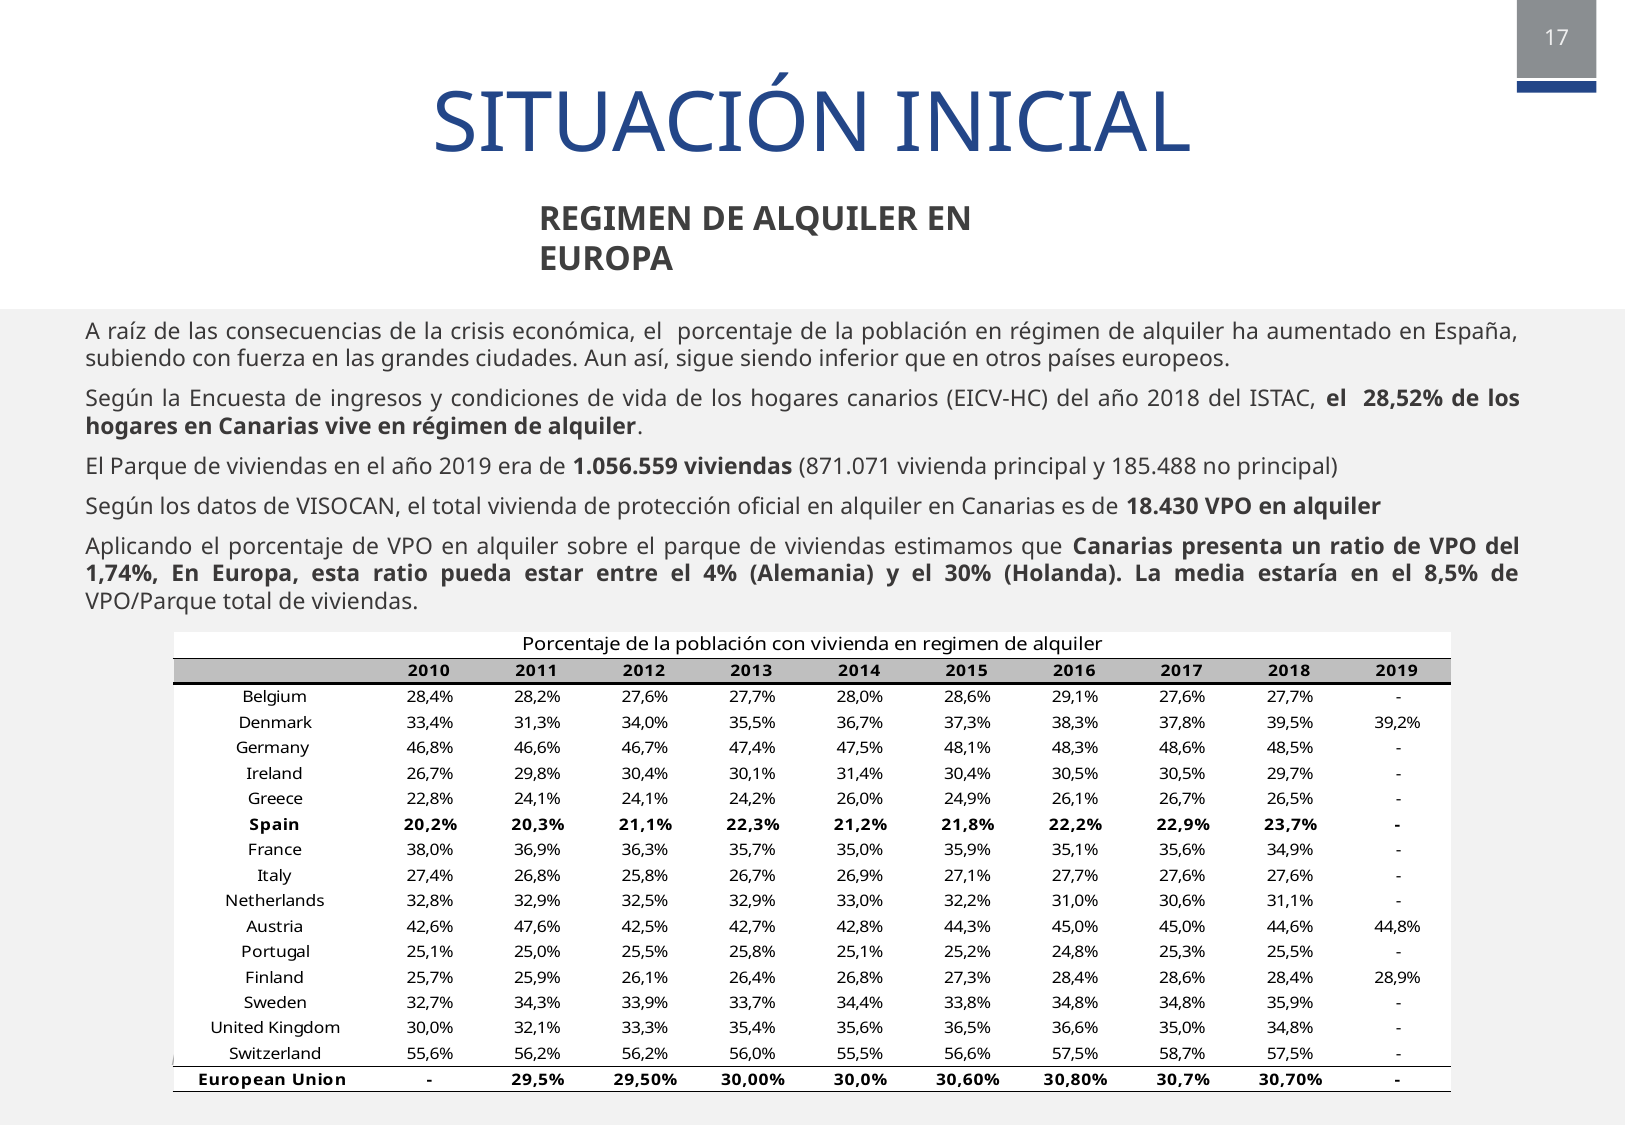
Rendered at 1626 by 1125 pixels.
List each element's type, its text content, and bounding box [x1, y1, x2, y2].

text_box [1433, 540, 1439, 551]
text_box [0, 309, 1625, 1125]
text_box [405, 540, 412, 546]
text_box [419, 540, 429, 552]
text_box [752, 543, 759, 553]
picture [172, 631, 1453, 1093]
text_box [850, 543, 857, 553]
text_box [390, 540, 398, 550]
text_box A raíz de las consecuencias de la crisis económica, el porcentaje de la población en régimen de alquiler ha aumentado en España, subiendo con fuerza en las grandes ciudades. Aun así, sigue siendo inferior que en otros países europeos. Según la Encuesta de ingresos y condiciones de vida de los hogares canarios (EICV-HC) del año 2018 del ISTAC, el 28,52% de los hogares en Canarias vive en régimen de alquiler. El Parque de viviendas en el año 2019 era de 1.056.559 viviendas (871.071 vivienda principal y 185.488 no principal) Según los datos de VISOCAN, el total vivienda de protección oficial en alquiler en Canarias es de 18.430 VPO en alquiler Aplicando el porcentaje de VPO en alquiler sobre el parque de viviendas estimamos que Canarias presenta un ratio de VPO del 1,74%, En Europa, esta ratio pueda estar entre el 4% (Alemania) y el 30% (Holanda). La media estaría en el 8,5% de VPO/Parque total de viviendas. [70, 309, 1536, 540]
text_box [1463, 540, 1471, 551]
text_box [354, 543, 361, 553]
text_box [167, 543, 174, 553]
text_box REGIMEN DE ALQUILER EN EUROPA [538, 197, 1087, 277]
list SITUACIÓN INICIAL [142, 82, 1483, 167]
text_box [595, 543, 602, 553]
